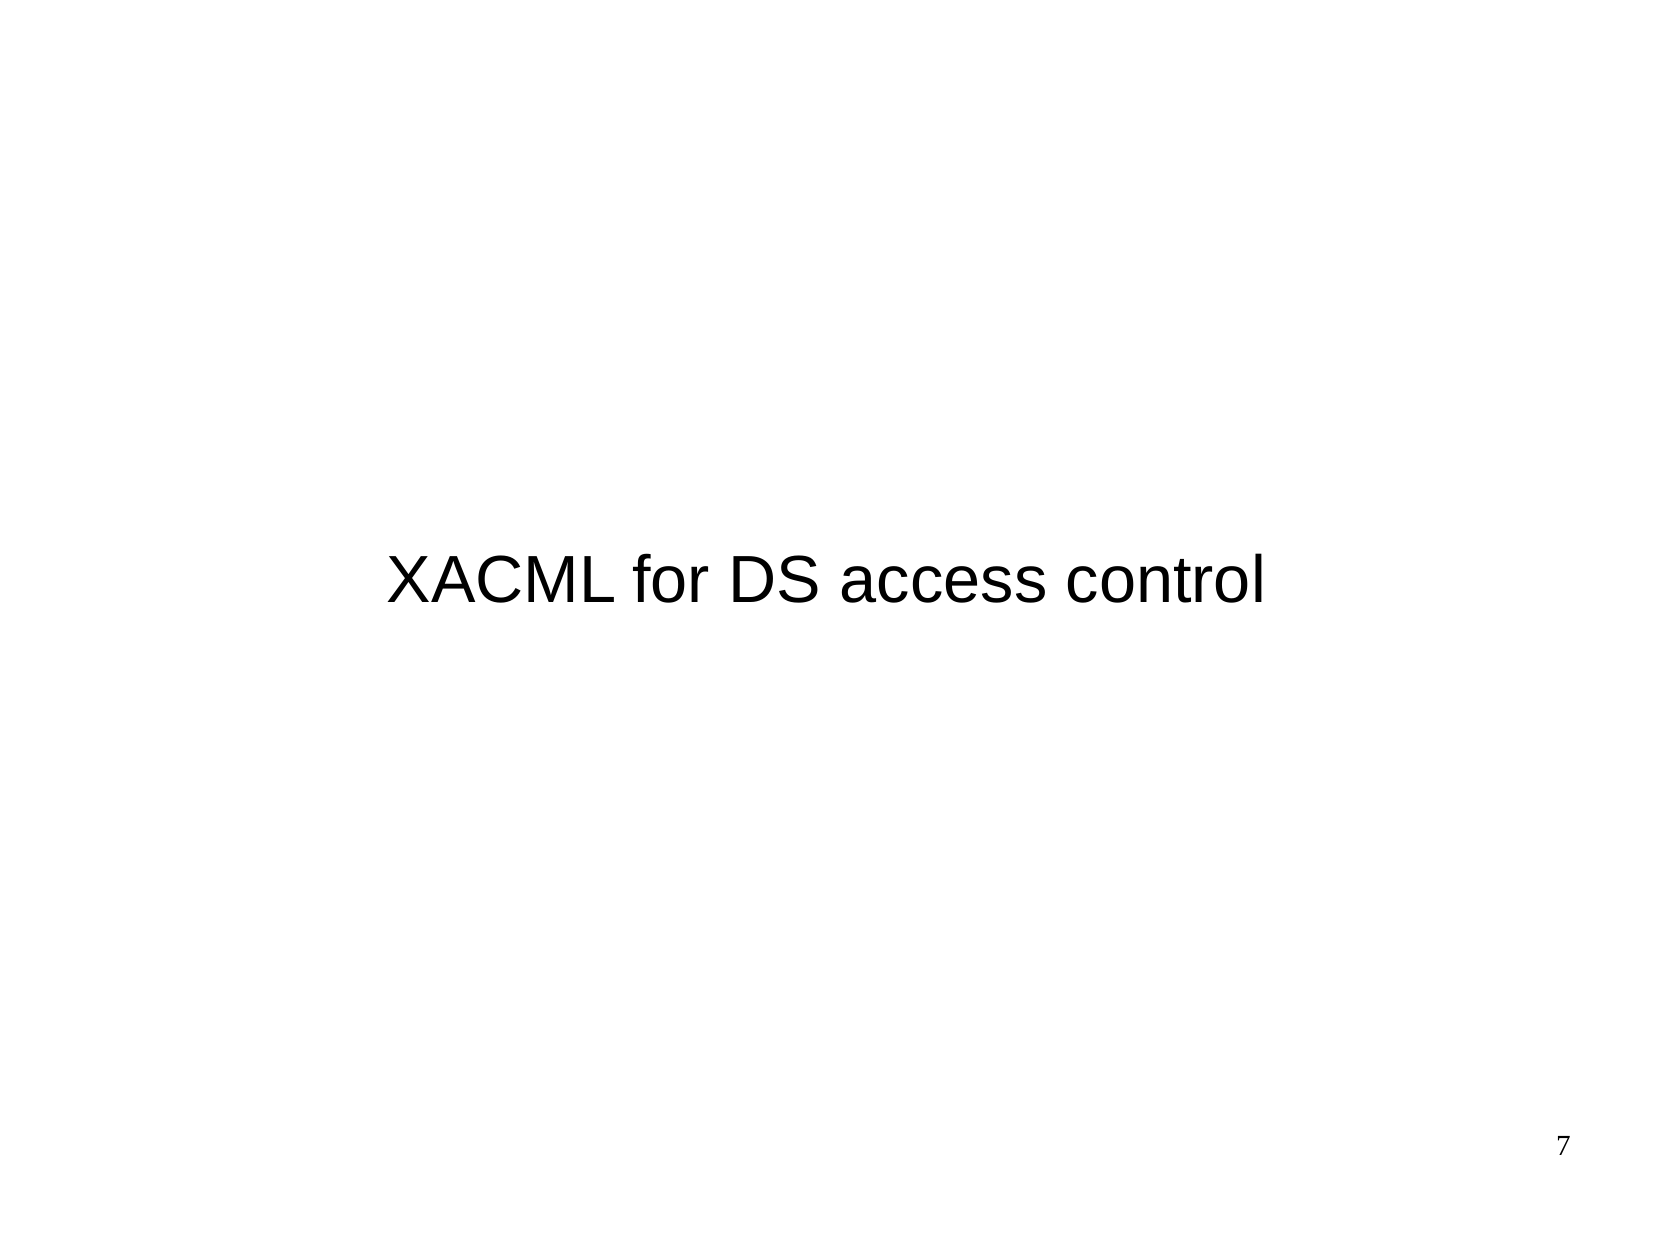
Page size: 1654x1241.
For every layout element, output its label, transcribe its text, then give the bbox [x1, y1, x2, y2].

subtitle XACML for DS access control [82, 56, 1571, 1102]
